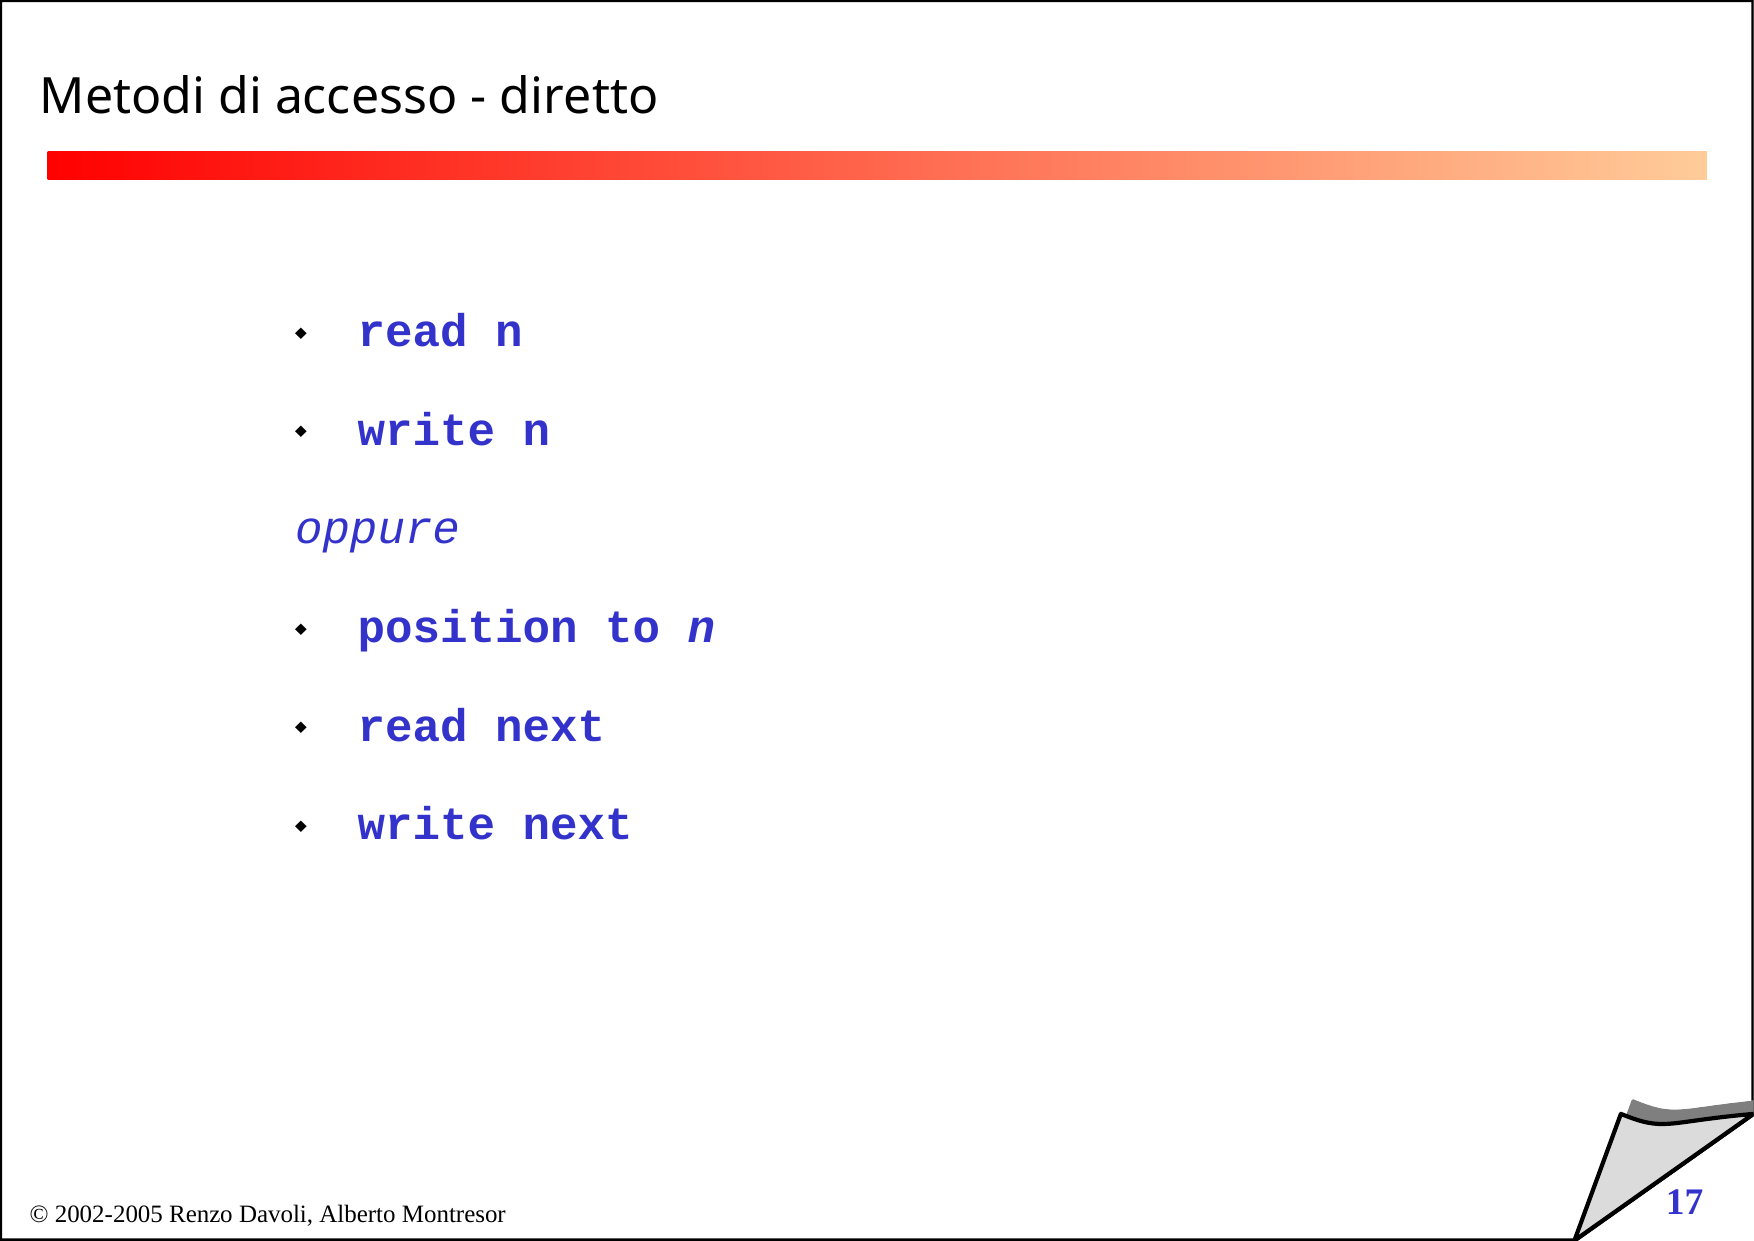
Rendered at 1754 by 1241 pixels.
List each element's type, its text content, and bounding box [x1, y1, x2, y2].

list read n write n oppure position to n read next write next [295, 206, 1695, 1023]
text_box 9 [1469, 152, 1474, 179]
title Metodi di accesso - diretto [40, 49, 1713, 144]
